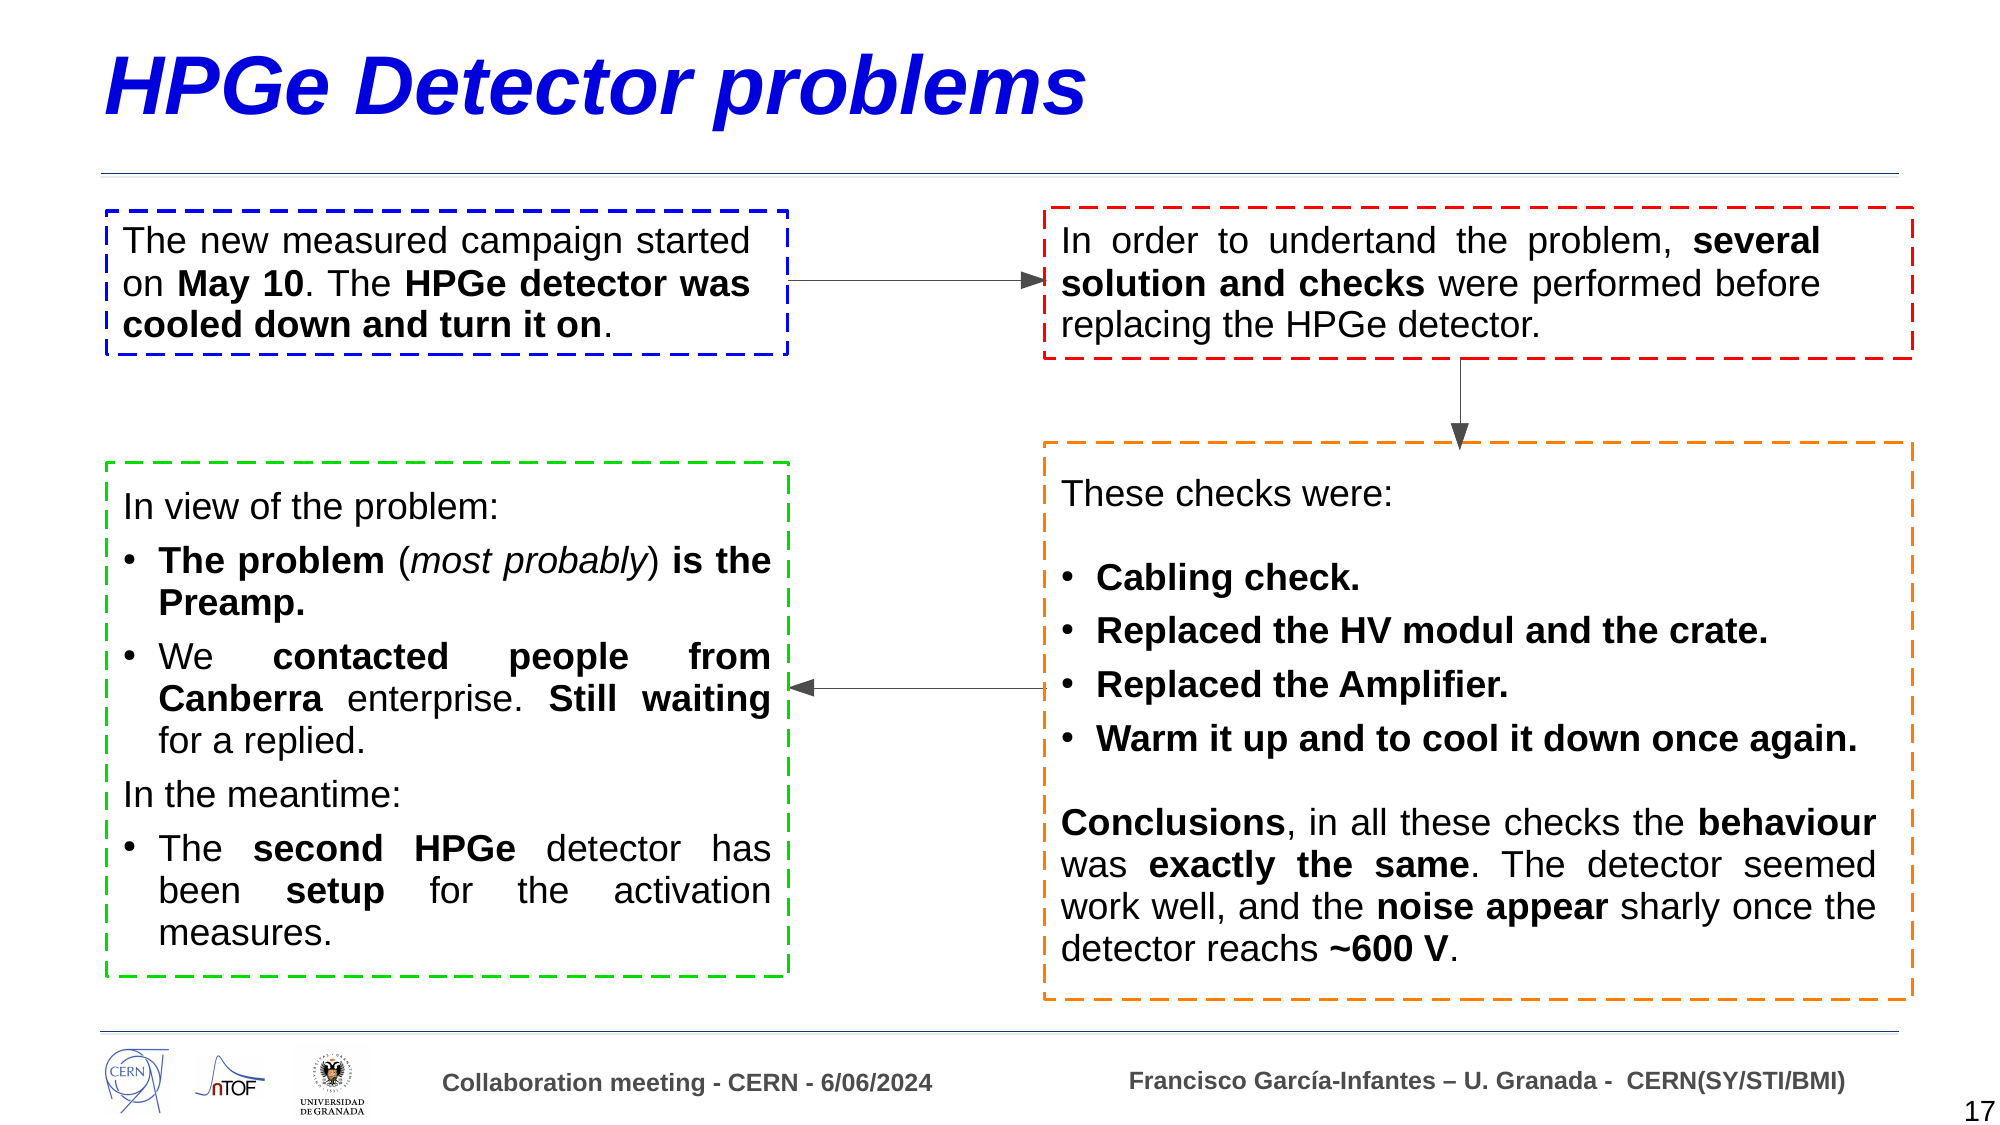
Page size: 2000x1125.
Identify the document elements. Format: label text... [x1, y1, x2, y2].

picture [293, 1043, 370, 1120]
text_box In order to undertand the problem, several solution and checks were performed before replacing the HPGe detector. [1044, 207, 1913, 359]
text_box The new measured campaign started on May 10. The HPGe detector was cooled down and turn it on. [106, 211, 788, 355]
picture [102, 1046, 172, 1116]
text_box These checks were: Cabling check. Replaced the HV modul and the crate. Replaced the Amplifier. Warm it up and to cool it down once again. Conclusions, in all these checks the behaviour was exactly the same. The detector seemed work well, and the noise appear sharly once the detector reachs ~600 V. [1044, 442, 1913, 1000]
text_box Francisco García-Infantes – U. Granada - CERN(SY/STI/BMI) [1100, 1040, 1876, 1122]
picture [195, 1055, 265, 1098]
text_box 17 [1948, 1079, 2000, 1125]
text_box Collaboration meeting - CERN - 6/06/2024 [400, 1040, 976, 1125]
text_box HPGe Detector problems [90, 31, 1105, 140]
text_box In view of the problem: The problem (most probably) is the Preamp. We contacted people from Canberra enterprise. Still waiting for a replied. In the meantime: The second HPGe detector has been setup for the activation measures. [106, 462, 789, 977]
